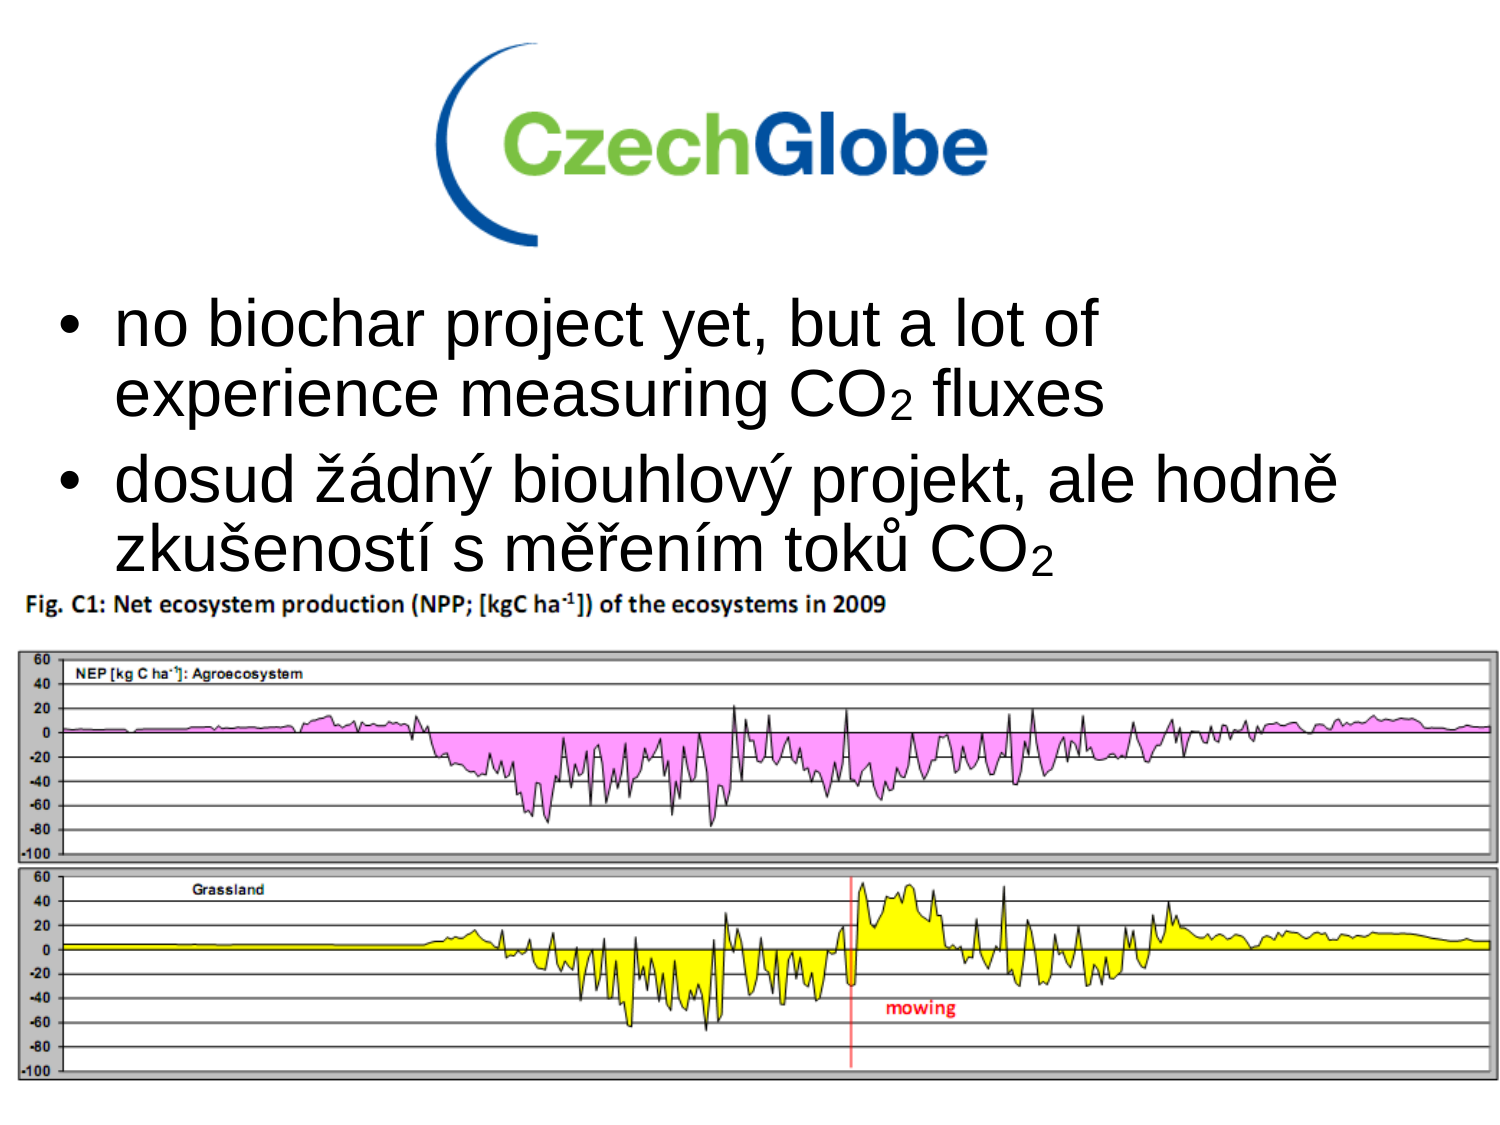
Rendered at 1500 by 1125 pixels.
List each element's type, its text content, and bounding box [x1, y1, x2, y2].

picture [8, 581, 1500, 1083]
title [75, 21, 1425, 257]
picture [413, 29, 1009, 257]
list no biochar project yet, but a lot of experience measuring CO2 fluxes dosud žádný biouhlový projekt, ale hodně zkušeností s měřením toků CO2 [59, 291, 1409, 581]
